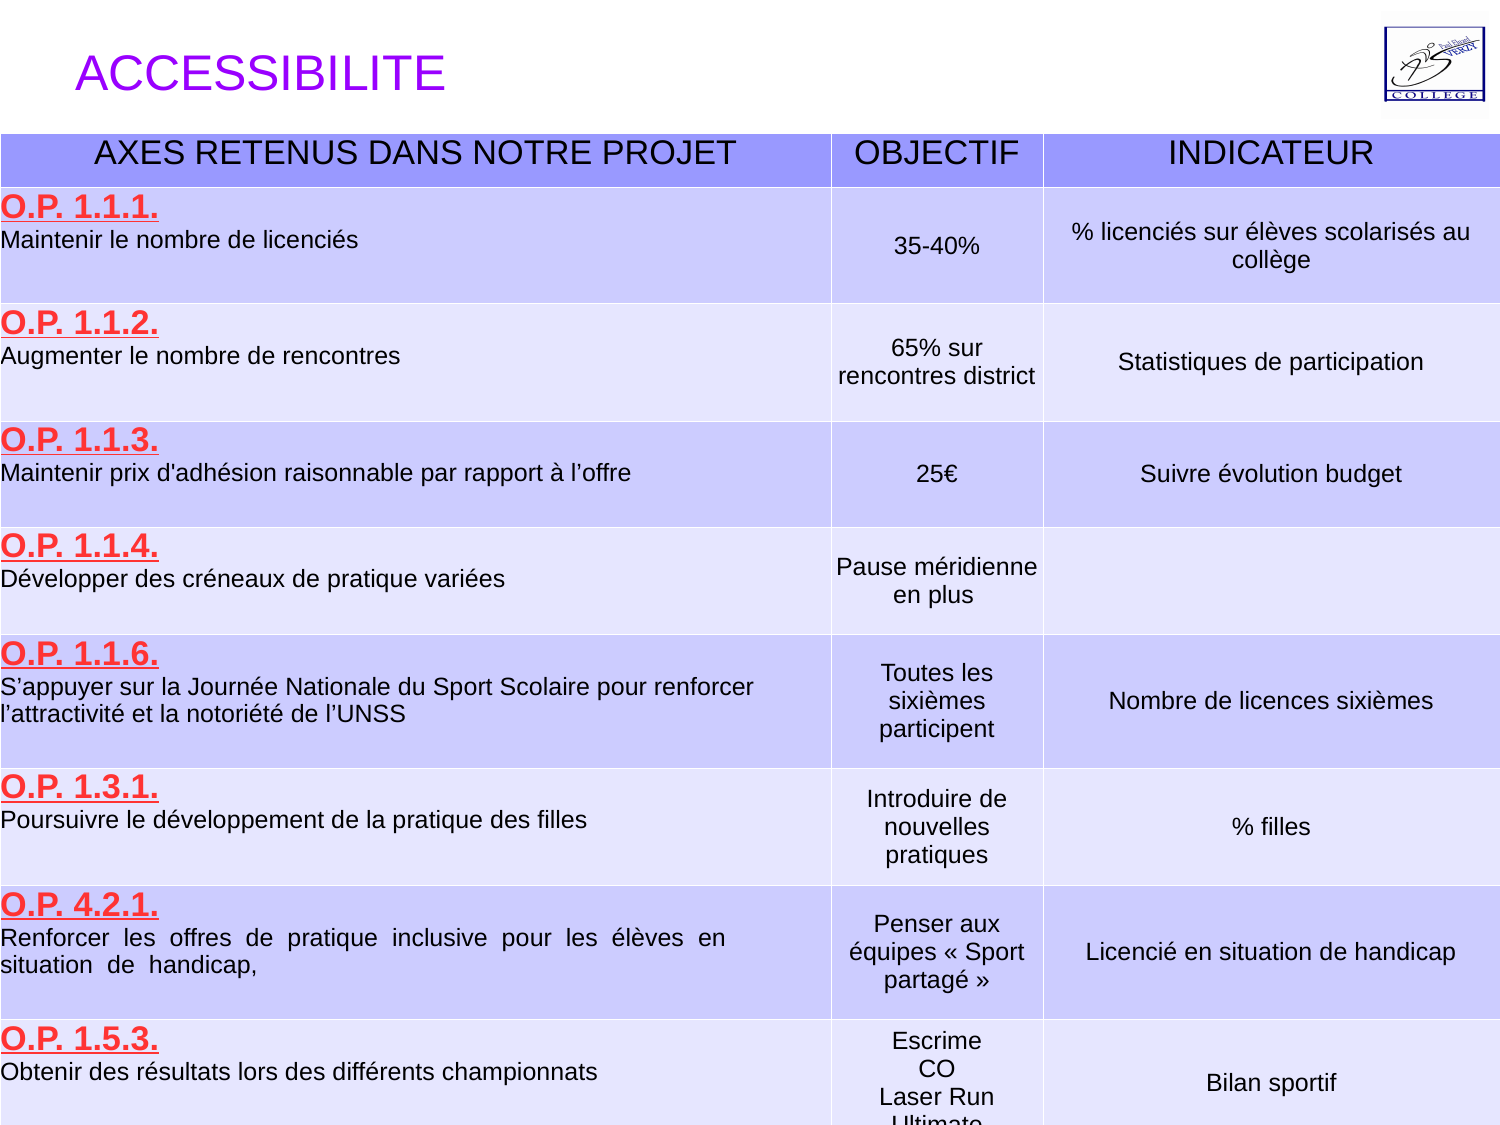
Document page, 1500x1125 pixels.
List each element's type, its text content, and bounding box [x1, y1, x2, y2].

table_header INDICATEUR [1044, 134, 1500, 187]
table_cell O.P. 1.3.1. Poursuivre le développement de la pratique des filles [1, 769, 831, 885]
table_cell Pause méridienne en plus [832, 528, 1043, 634]
table_cell O.P. 1.1.6. S’appuyer sur la Journée Nationale du Sport Scolaire pour renforcer l’attractivité et la notoriété de l’UNSS [1, 635, 831, 768]
table_cell Statistiques de participation [1044, 304, 1500, 421]
table_header AXES RETENUS DANS NOTRE PROJET [1, 134, 831, 187]
table_cell 65% sur rencontres district [832, 304, 1043, 421]
table_cell O.P. 4.2.1. Renforcer les offres de pratique inclusive pour les élèves en situation de handicap, [1, 886, 831, 1019]
table_cell O.P. 1.5.3. Obtenir des résultats lors des différents championnats [1, 1020, 831, 1125]
table_cell O.P. 1.1.4. Développer des créneaux de pratique variées [1, 528, 831, 634]
title ACCESSIBILITE [75, 10, 1426, 133]
table_cell % filles [1044, 769, 1500, 885]
table_cell Nombre de licences sixièmes [1044, 635, 1500, 768]
table_cell Toutes les sixièmes participent [832, 635, 1043, 768]
table_cell O.P. 1.1.2. Augmenter le nombre de rencontres [1, 304, 831, 421]
table_cell 35-40% [832, 188, 1043, 303]
table_cell O.P. 1.1.3. Maintenir prix d'adhésion raisonnable par rapport à l’offre [1, 422, 831, 527]
table_cell O.P. 1.1.1. Maintenir le nombre de licenciés [1, 188, 831, 303]
table_cell Bilan sportif [1044, 1020, 1500, 1125]
table_cell [1044, 528, 1500, 634]
table_cell 25€ [832, 422, 1043, 527]
table_header OBJECTIF [832, 134, 1043, 187]
table_cell Penser aux équipes « Sport partagé » [832, 886, 1043, 1019]
table_cell % licenciés sur élèves scolarisés au collège [1044, 188, 1500, 303]
table_cell Licencié en situation de handicap [1044, 886, 1500, 1019]
table_cell Introduire de nouvelles pratiques [832, 769, 1043, 885]
table_cell Suivre évolution budget [1044, 422, 1500, 527]
picture [1381, 11, 1489, 119]
table_cell Escrime CO Laser Run Ultimate [832, 1020, 1043, 1125]
